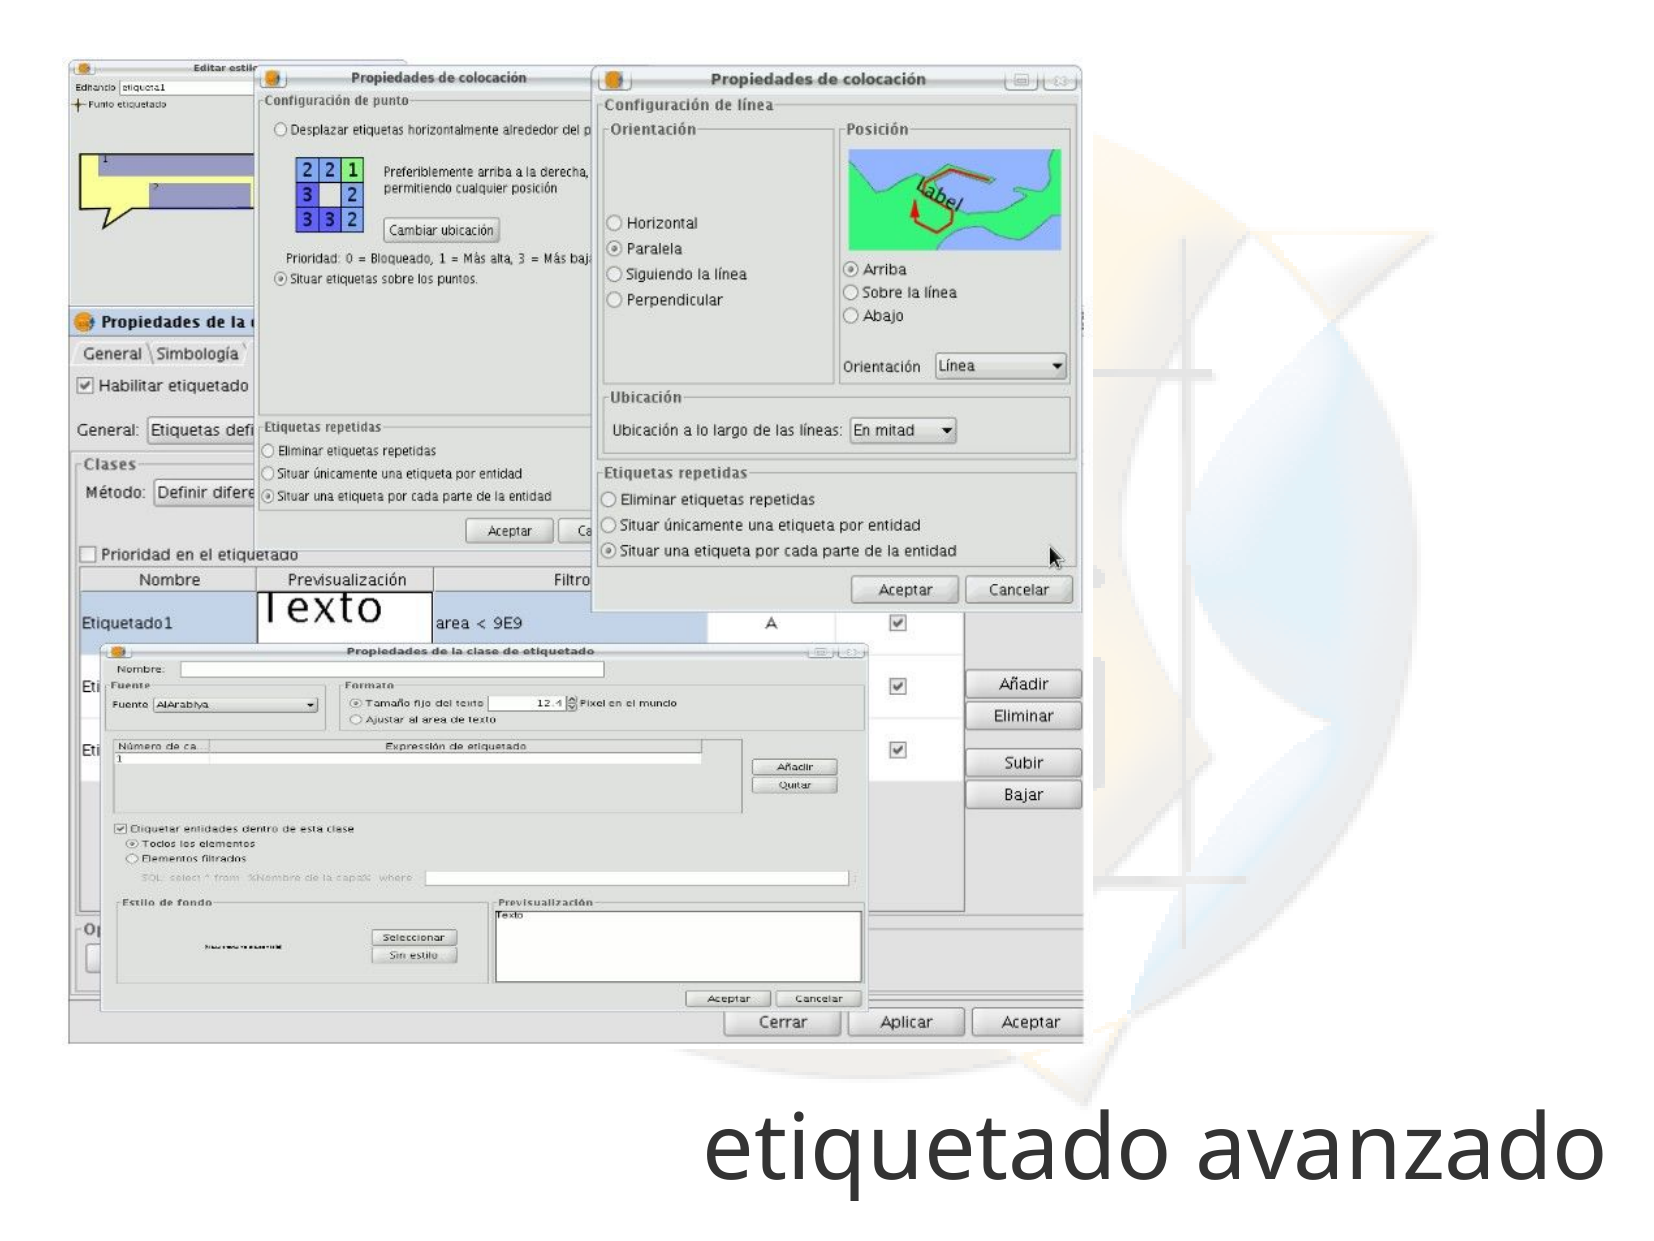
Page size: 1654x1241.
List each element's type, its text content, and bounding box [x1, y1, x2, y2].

text_box etiquetado avanzado [620, 1080, 1625, 1208]
picture [62, 57, 1093, 1049]
